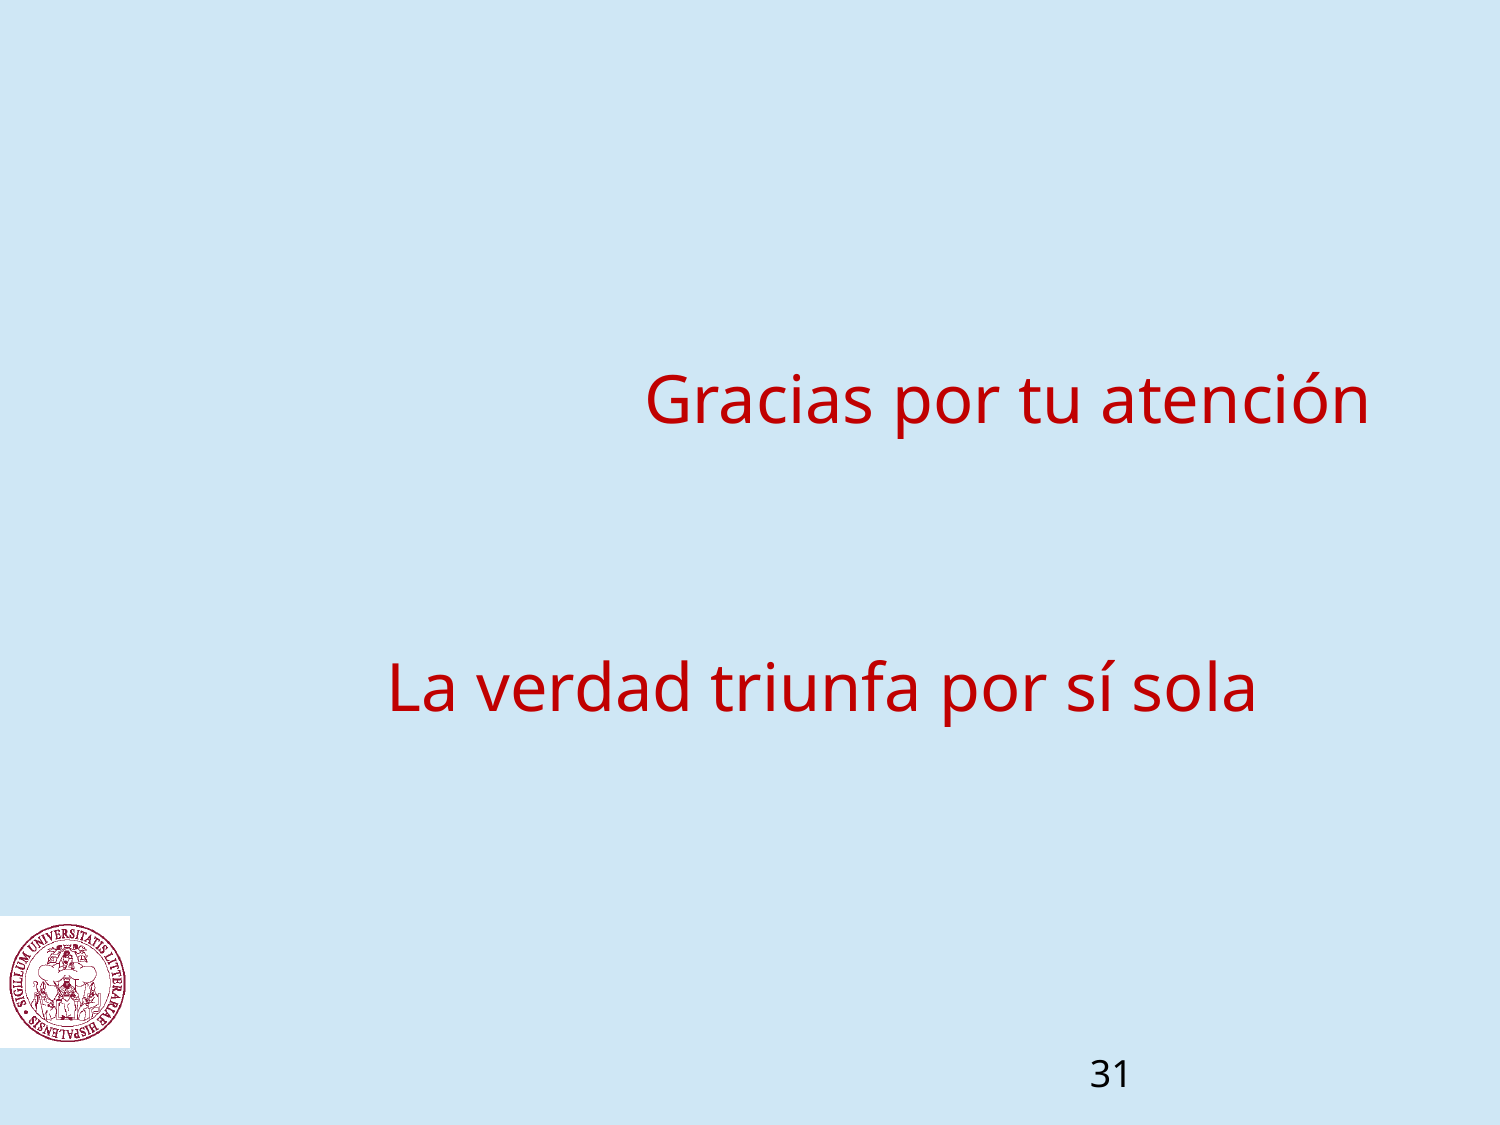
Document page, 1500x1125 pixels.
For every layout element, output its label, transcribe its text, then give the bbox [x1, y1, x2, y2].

slide_number <número> [1074, 1042, 1425, 1103]
picture [0, 916, 130, 1048]
subtitle La verdad triunfa por sí sola [225, 637, 1275, 925]
title Gracias por tu atención [112, 349, 1388, 591]
